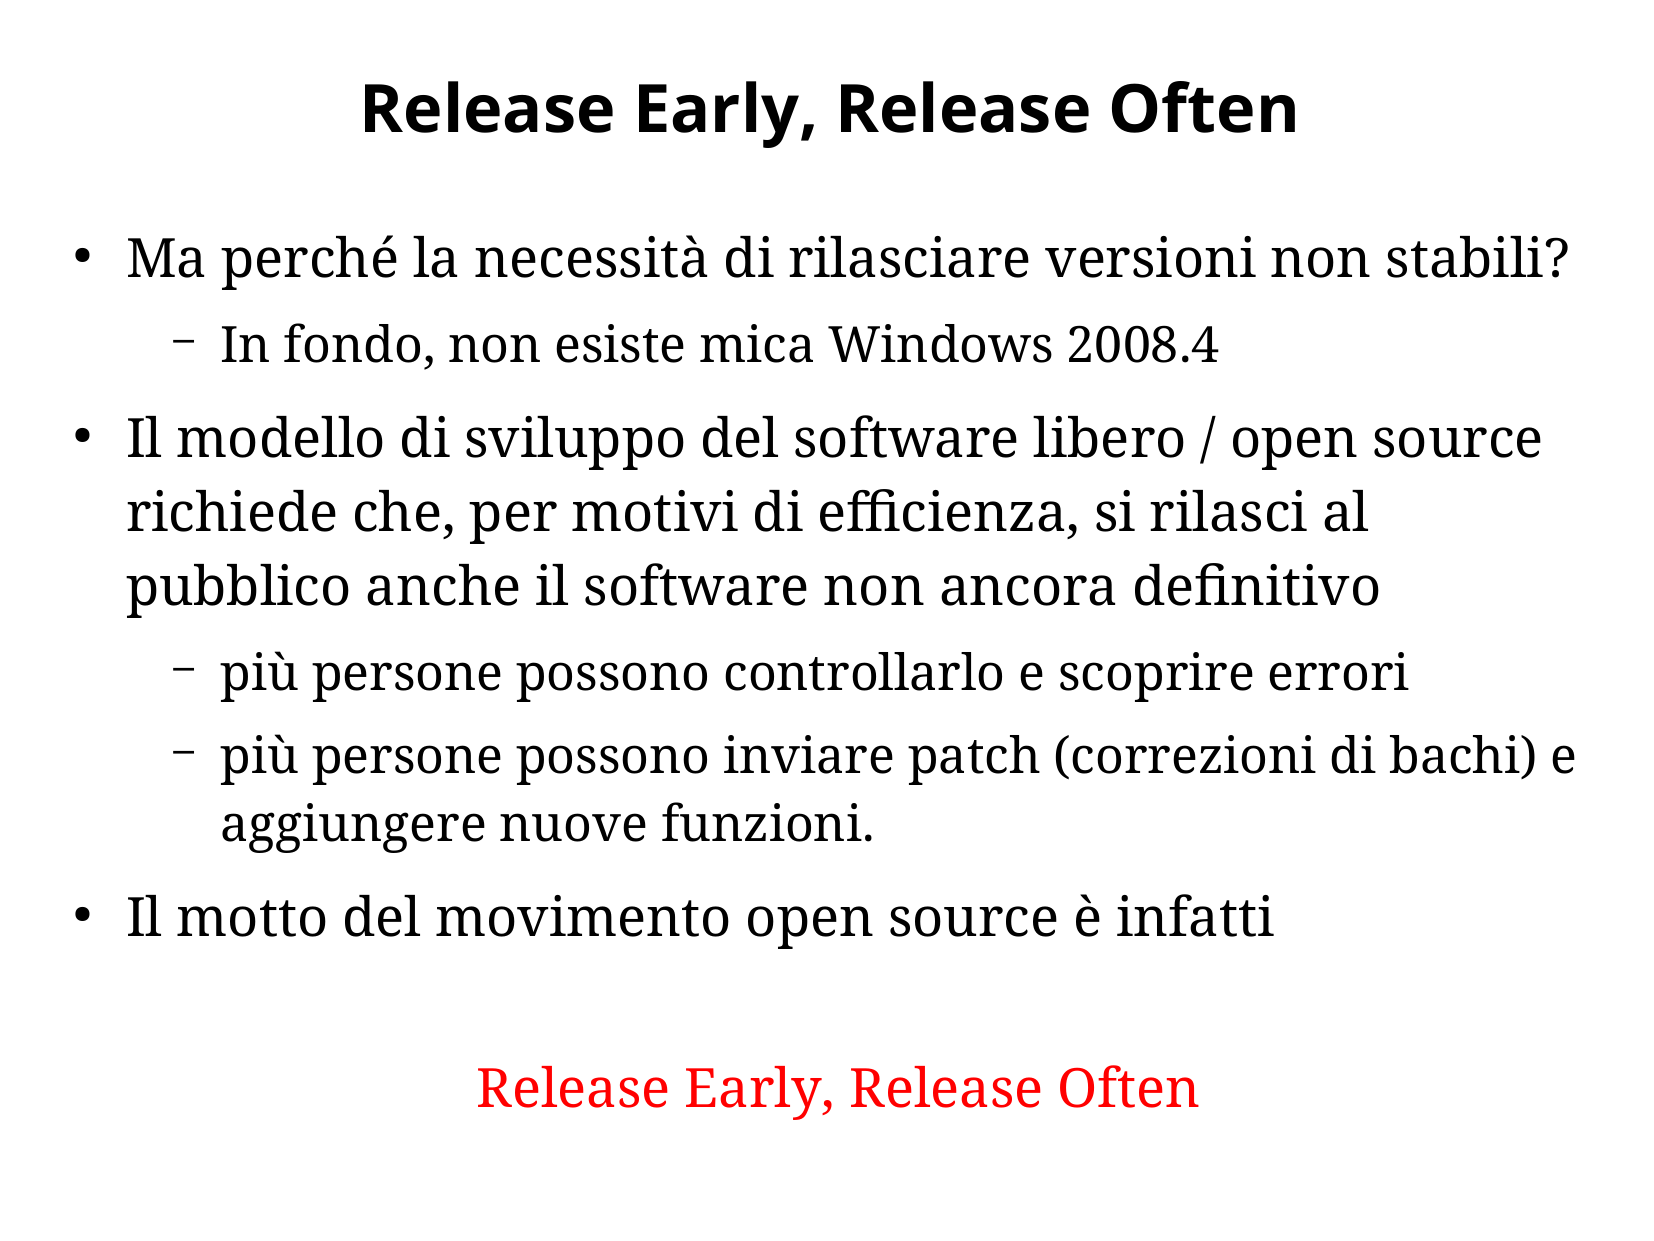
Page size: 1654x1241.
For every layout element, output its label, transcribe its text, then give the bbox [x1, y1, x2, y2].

list Ma perché la necessità di rilasciare versioni non stabili? In fondo, non esiste mica Windows 2008.4 Il modello di sviluppo del software libero / open source richiede che, per motivi di efficienza, si rilasci al pubblico anche il software non ancora definitivo più persone possono controllarlo e scoprire errori più persone possono inviare patch (correzioni di bachi) e aggiungere nuove funzioni. Il motto del movimento open source è infatti Release Early, Release Often [55, 219, 1605, 1179]
title Release Early, Release Often [52, 42, 1608, 173]
